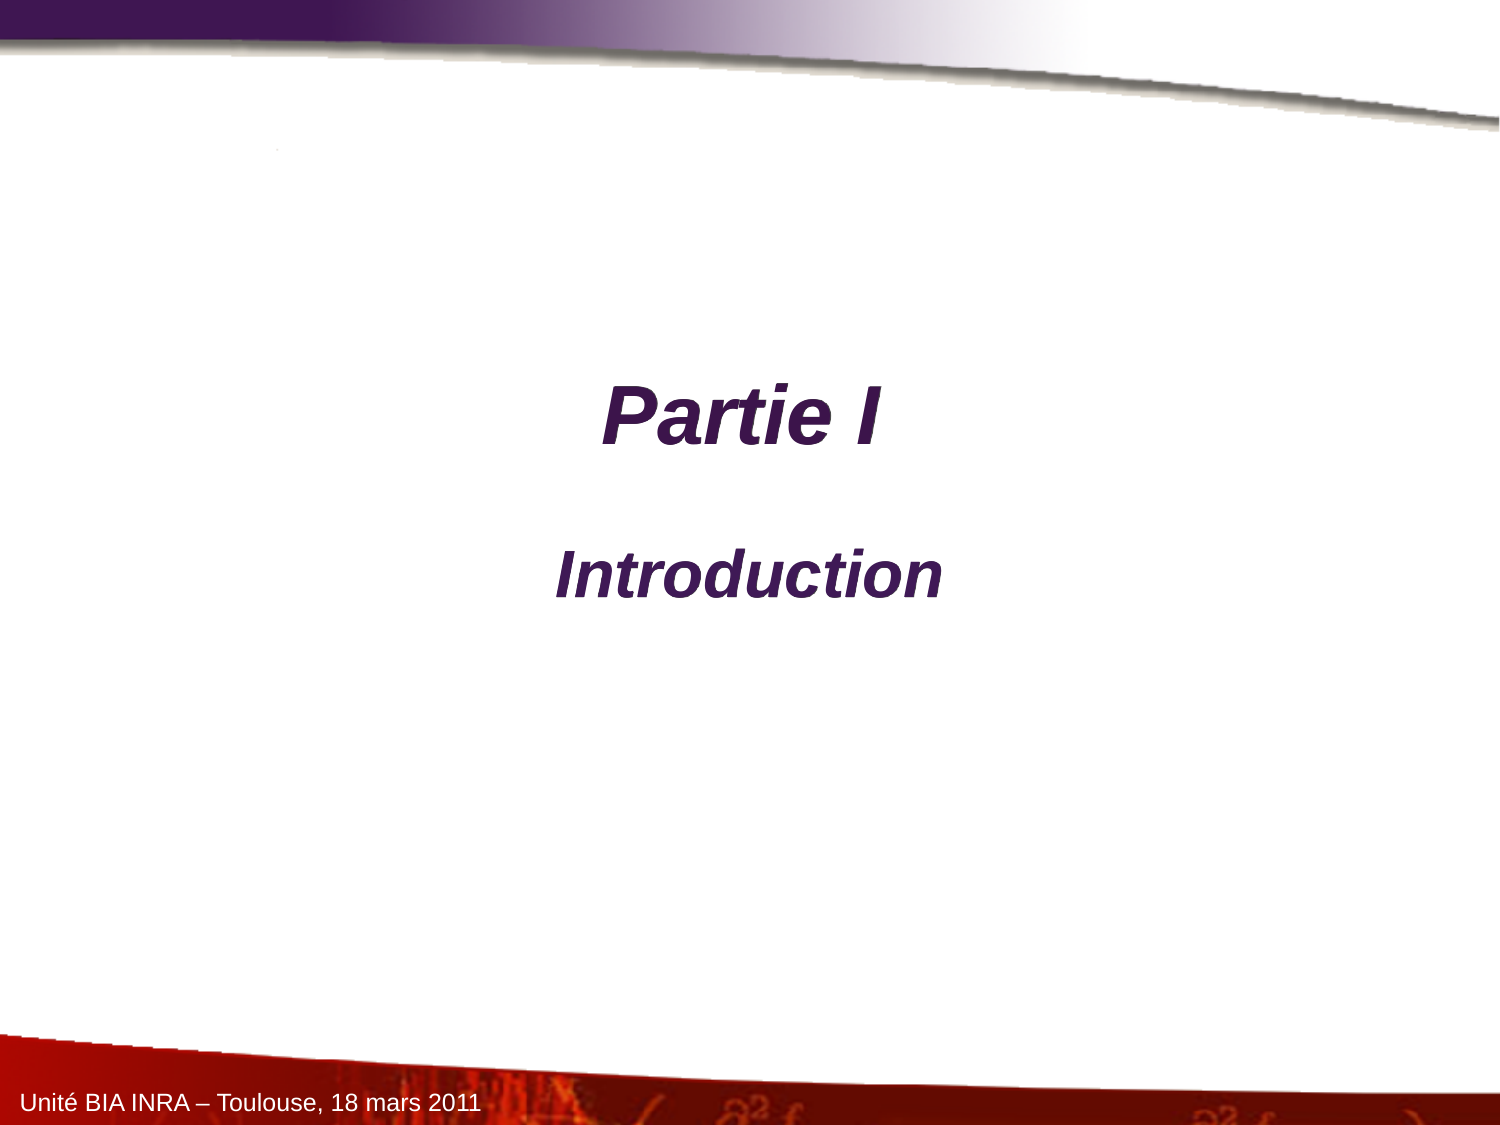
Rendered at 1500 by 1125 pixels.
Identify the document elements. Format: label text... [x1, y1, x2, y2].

picture [0, 0, 1500, 154]
title Partie I Introduction [236, 368, 1264, 612]
picture [0, 1022, 1500, 1125]
